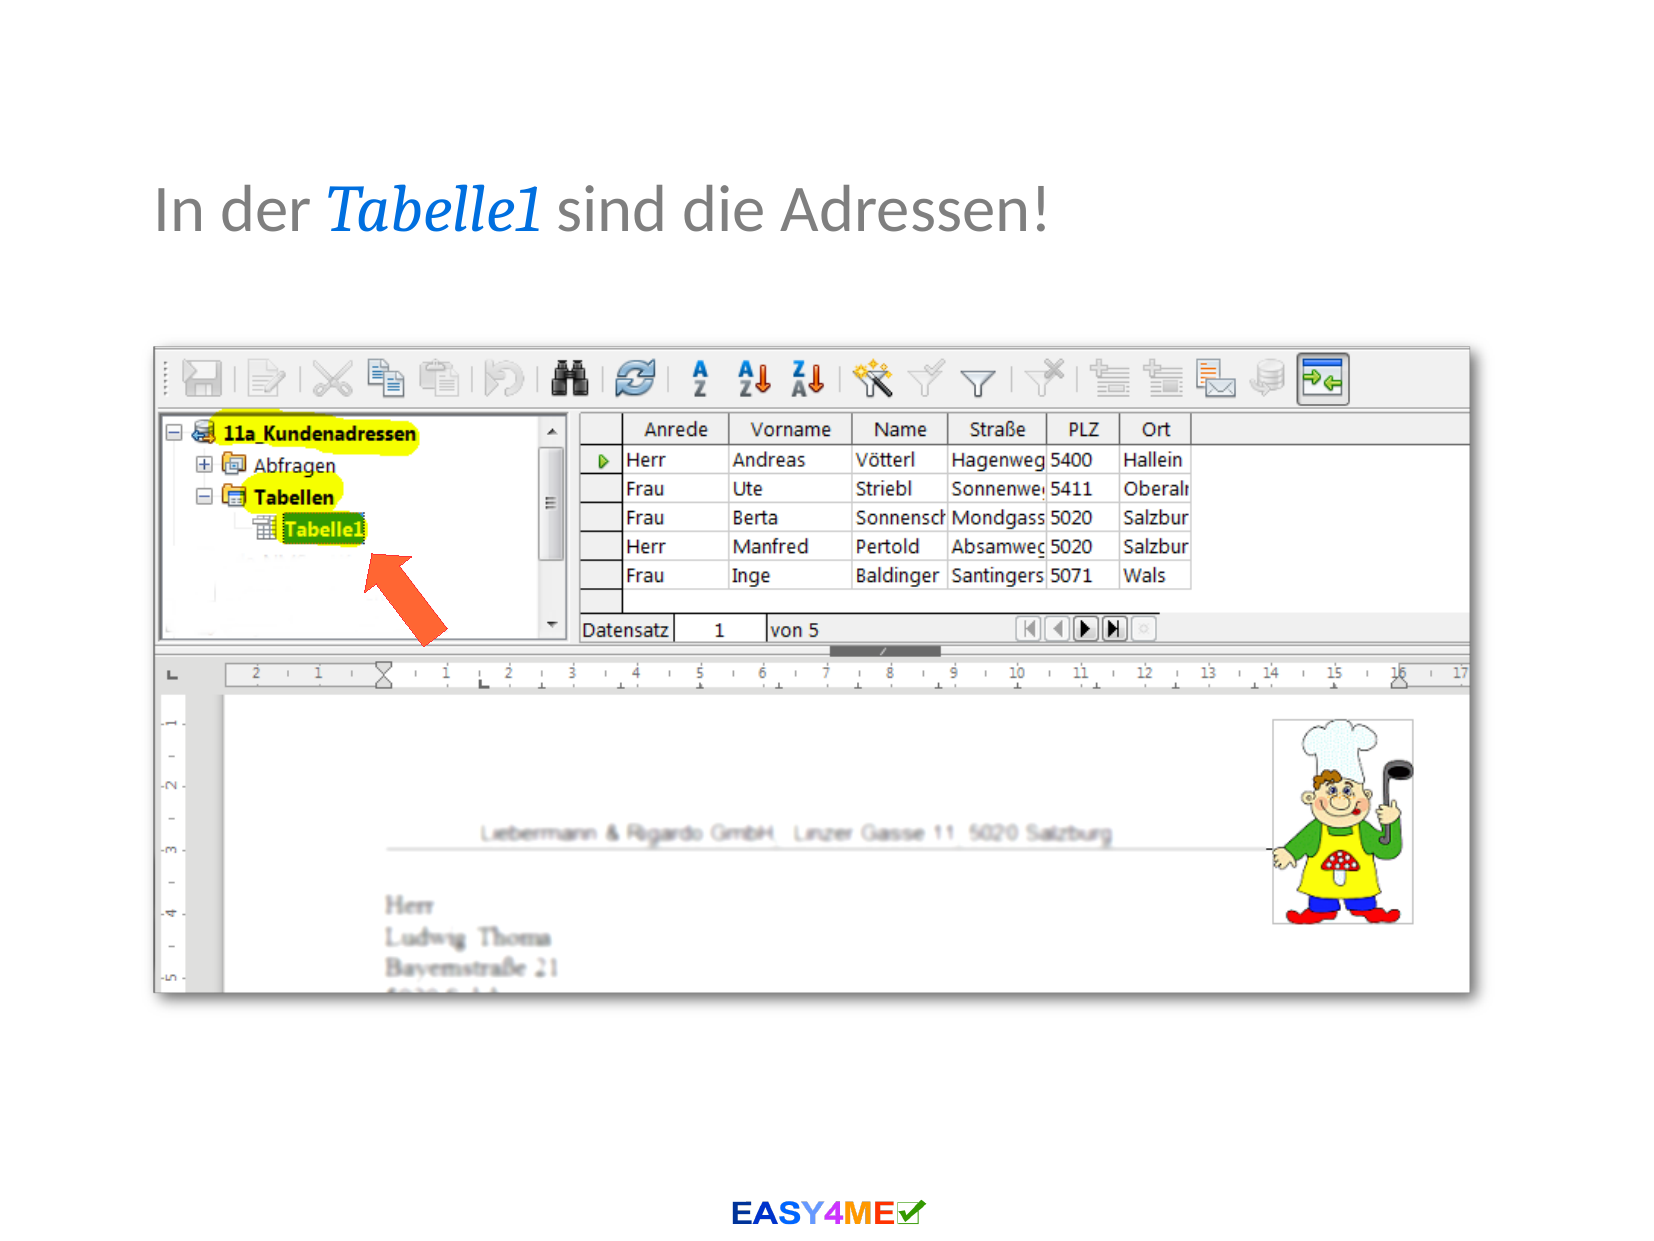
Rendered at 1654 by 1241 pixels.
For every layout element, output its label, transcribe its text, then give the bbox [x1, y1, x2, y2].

picture [137, 330, 1499, 1022]
list In der Tabelle1 sind die Adressen! [82, 171, 1571, 1010]
text_box [364, 553, 448, 647]
picture [726, 1195, 934, 1229]
